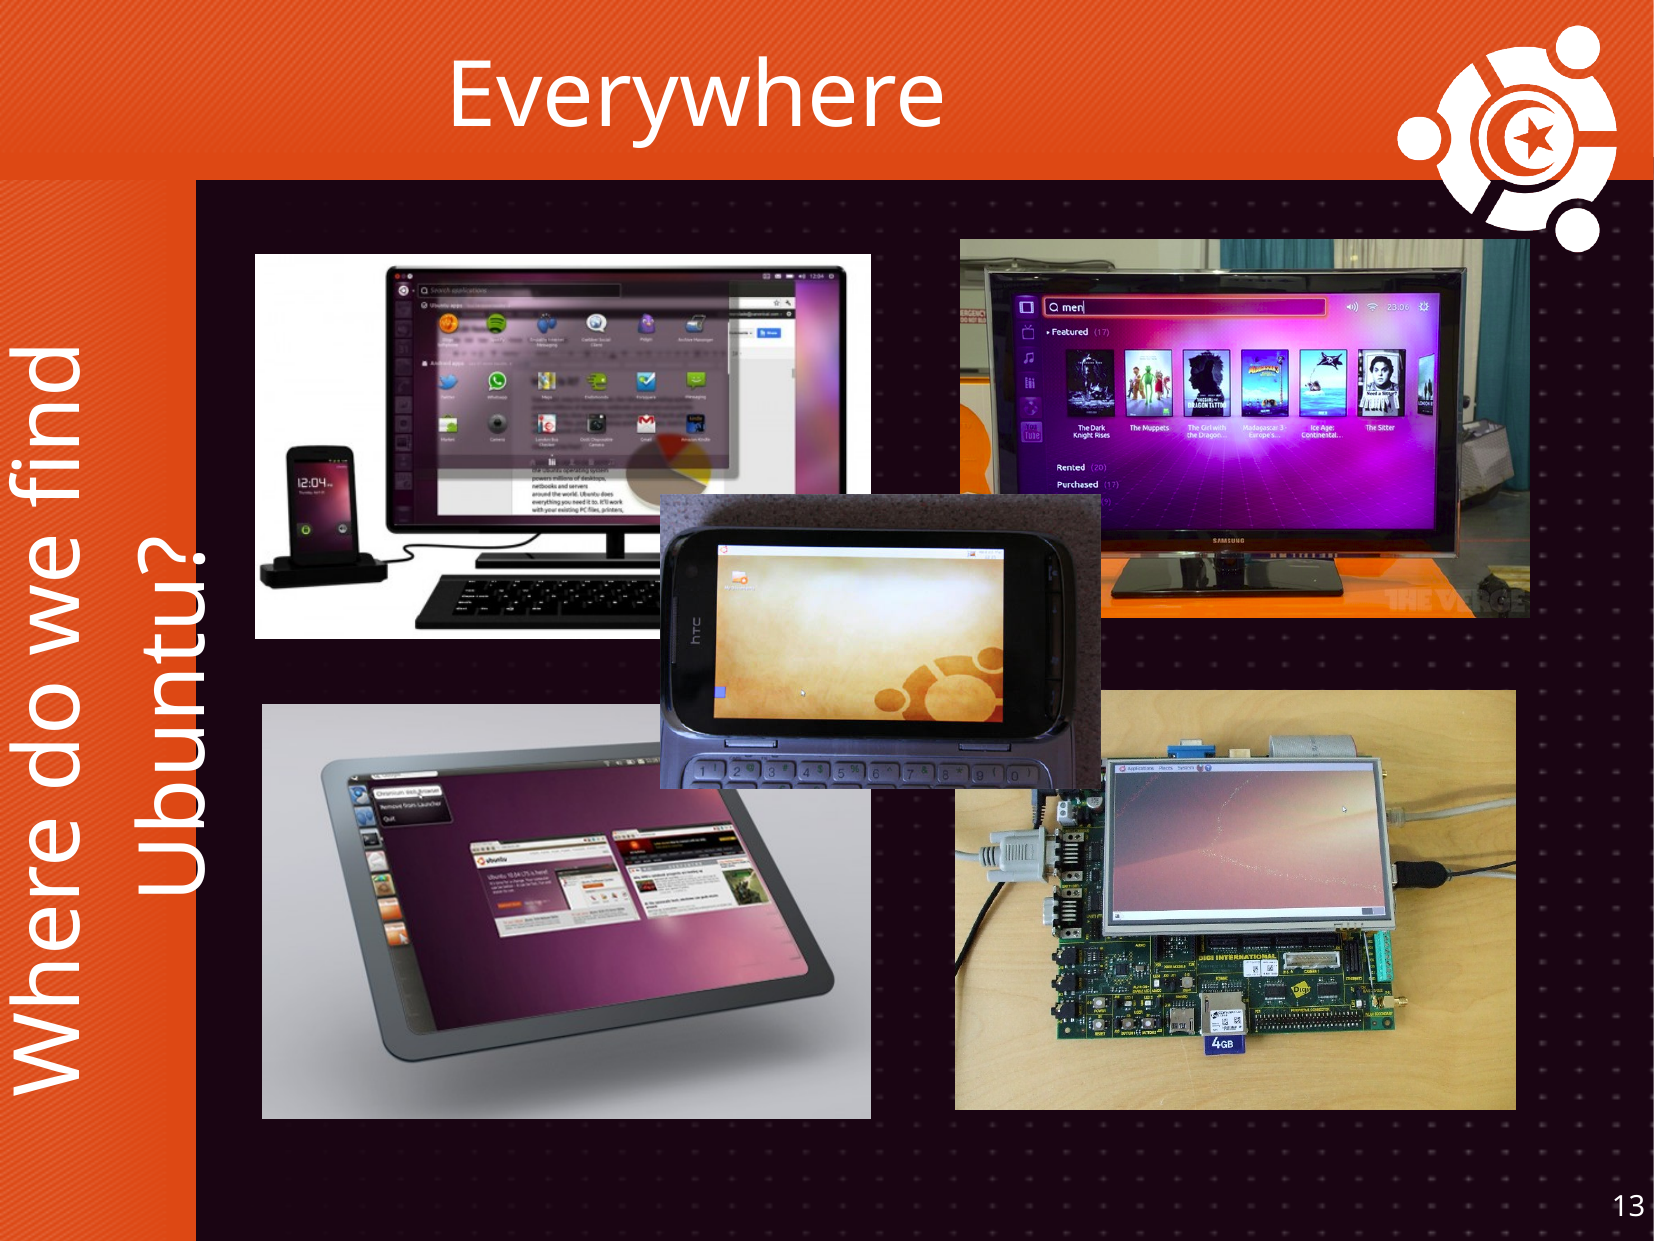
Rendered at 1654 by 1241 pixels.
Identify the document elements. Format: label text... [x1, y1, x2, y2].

picture [0, 0, 1654, 1241]
title Where do we find Ubuntu? [3, 210, 210, 1229]
title Everywhere [0, 2, 1394, 181]
